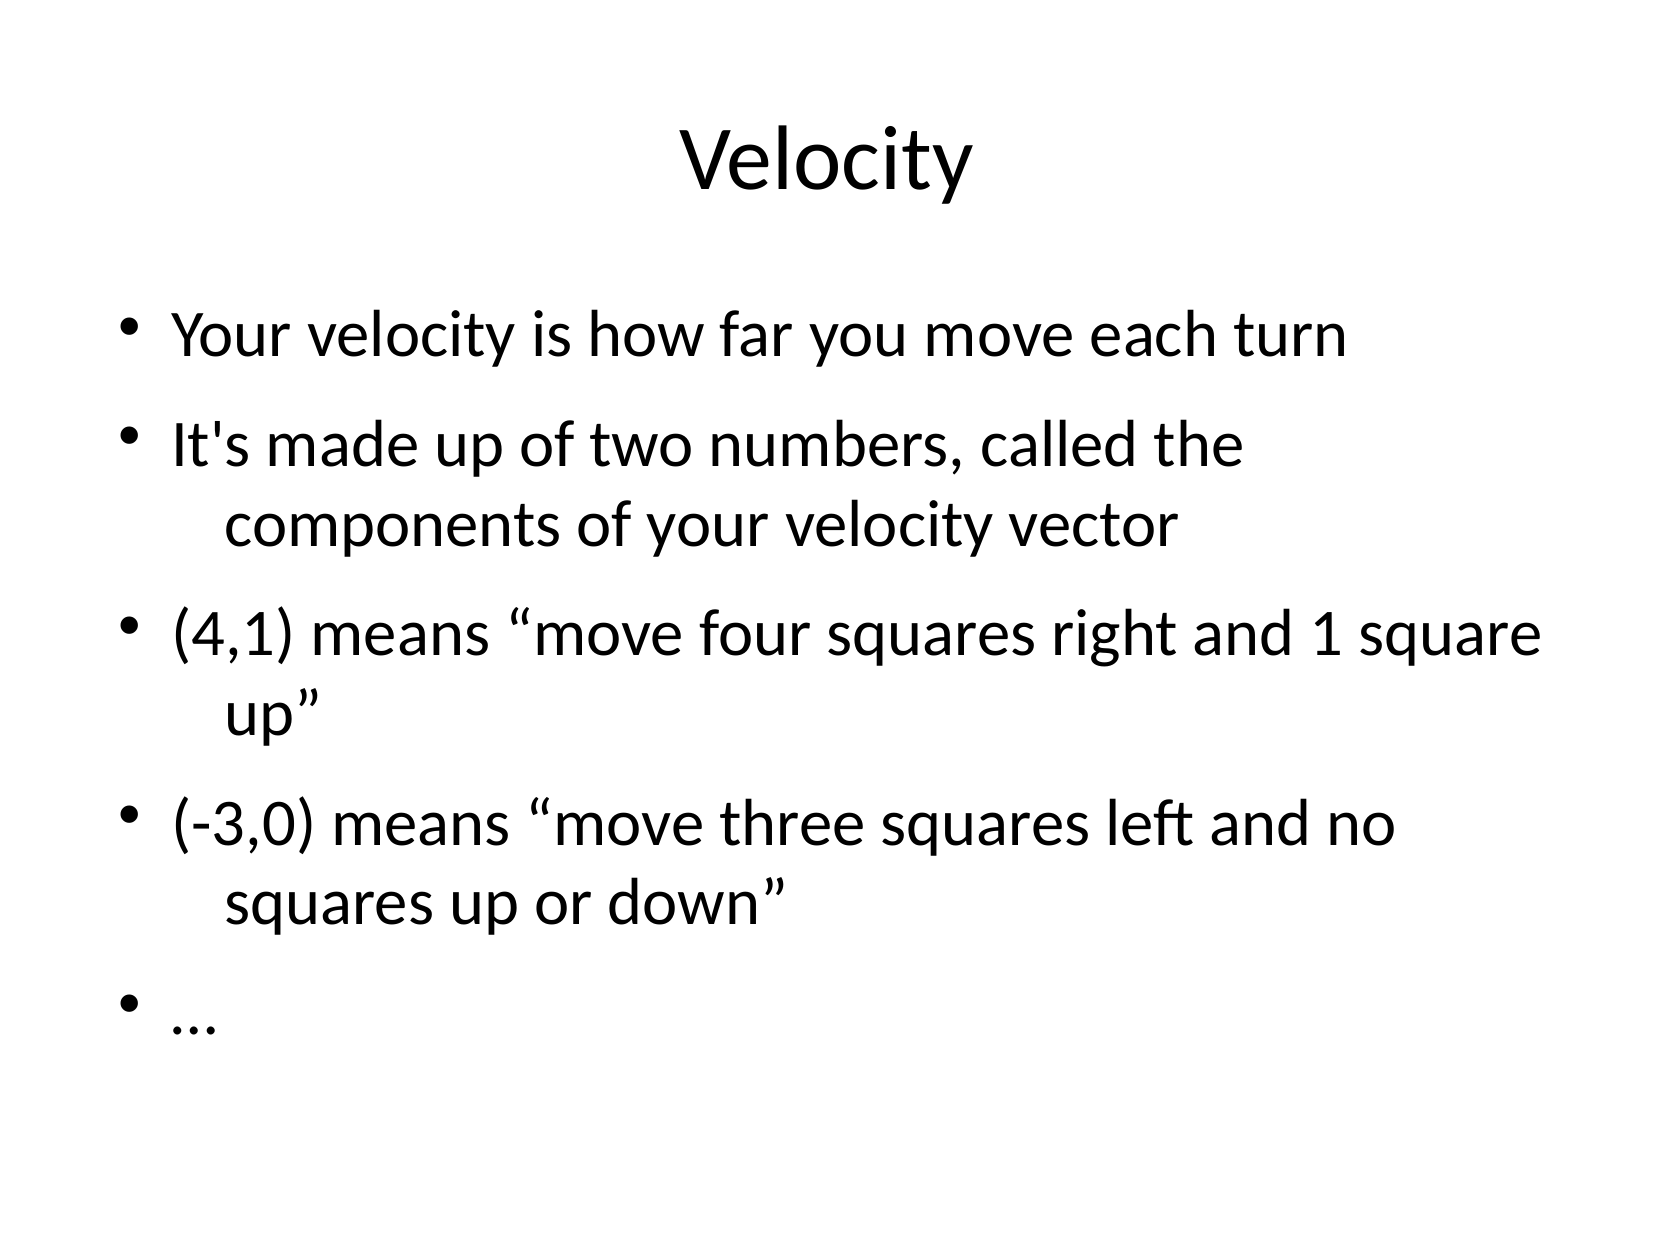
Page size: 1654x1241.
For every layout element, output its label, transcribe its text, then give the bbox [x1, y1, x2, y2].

text_box Velocity [82, 49, 1571, 257]
text_box Your velocity is how far you move each turn It's made up of two numbers, called the components of your velocity vector (4,1) means “move four squares right and 1 square up” (-3,0) means “move three squares left and no squares up or down” … [82, 290, 1571, 1142]
